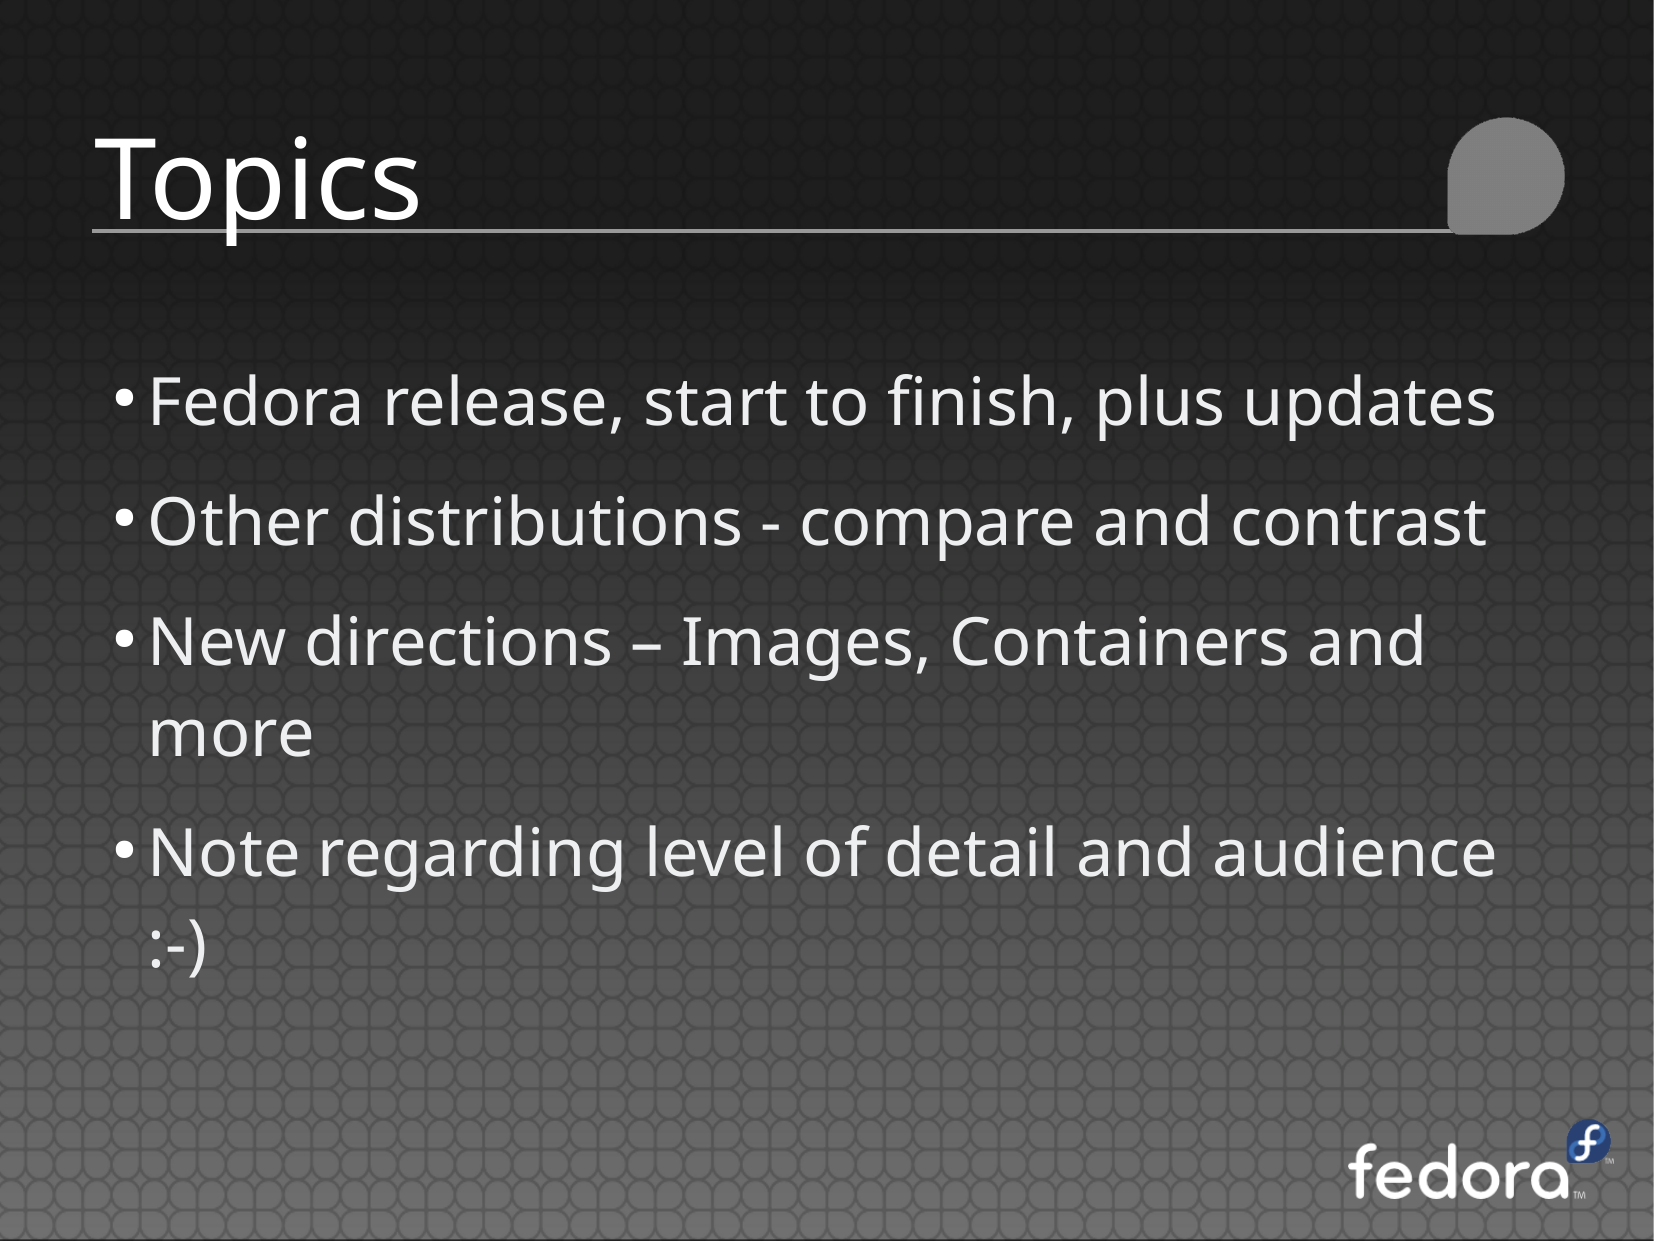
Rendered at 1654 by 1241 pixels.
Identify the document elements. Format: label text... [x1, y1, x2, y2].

list Fedora release, start to finish, plus updates Other distributions - compare and contrast New directions – Images, Containers and more Note regarding level of detail and audience :-) [112, 233, 1501, 1169]
title Topics [94, 100, 1426, 251]
picture [0, 0, 1654, 1241]
